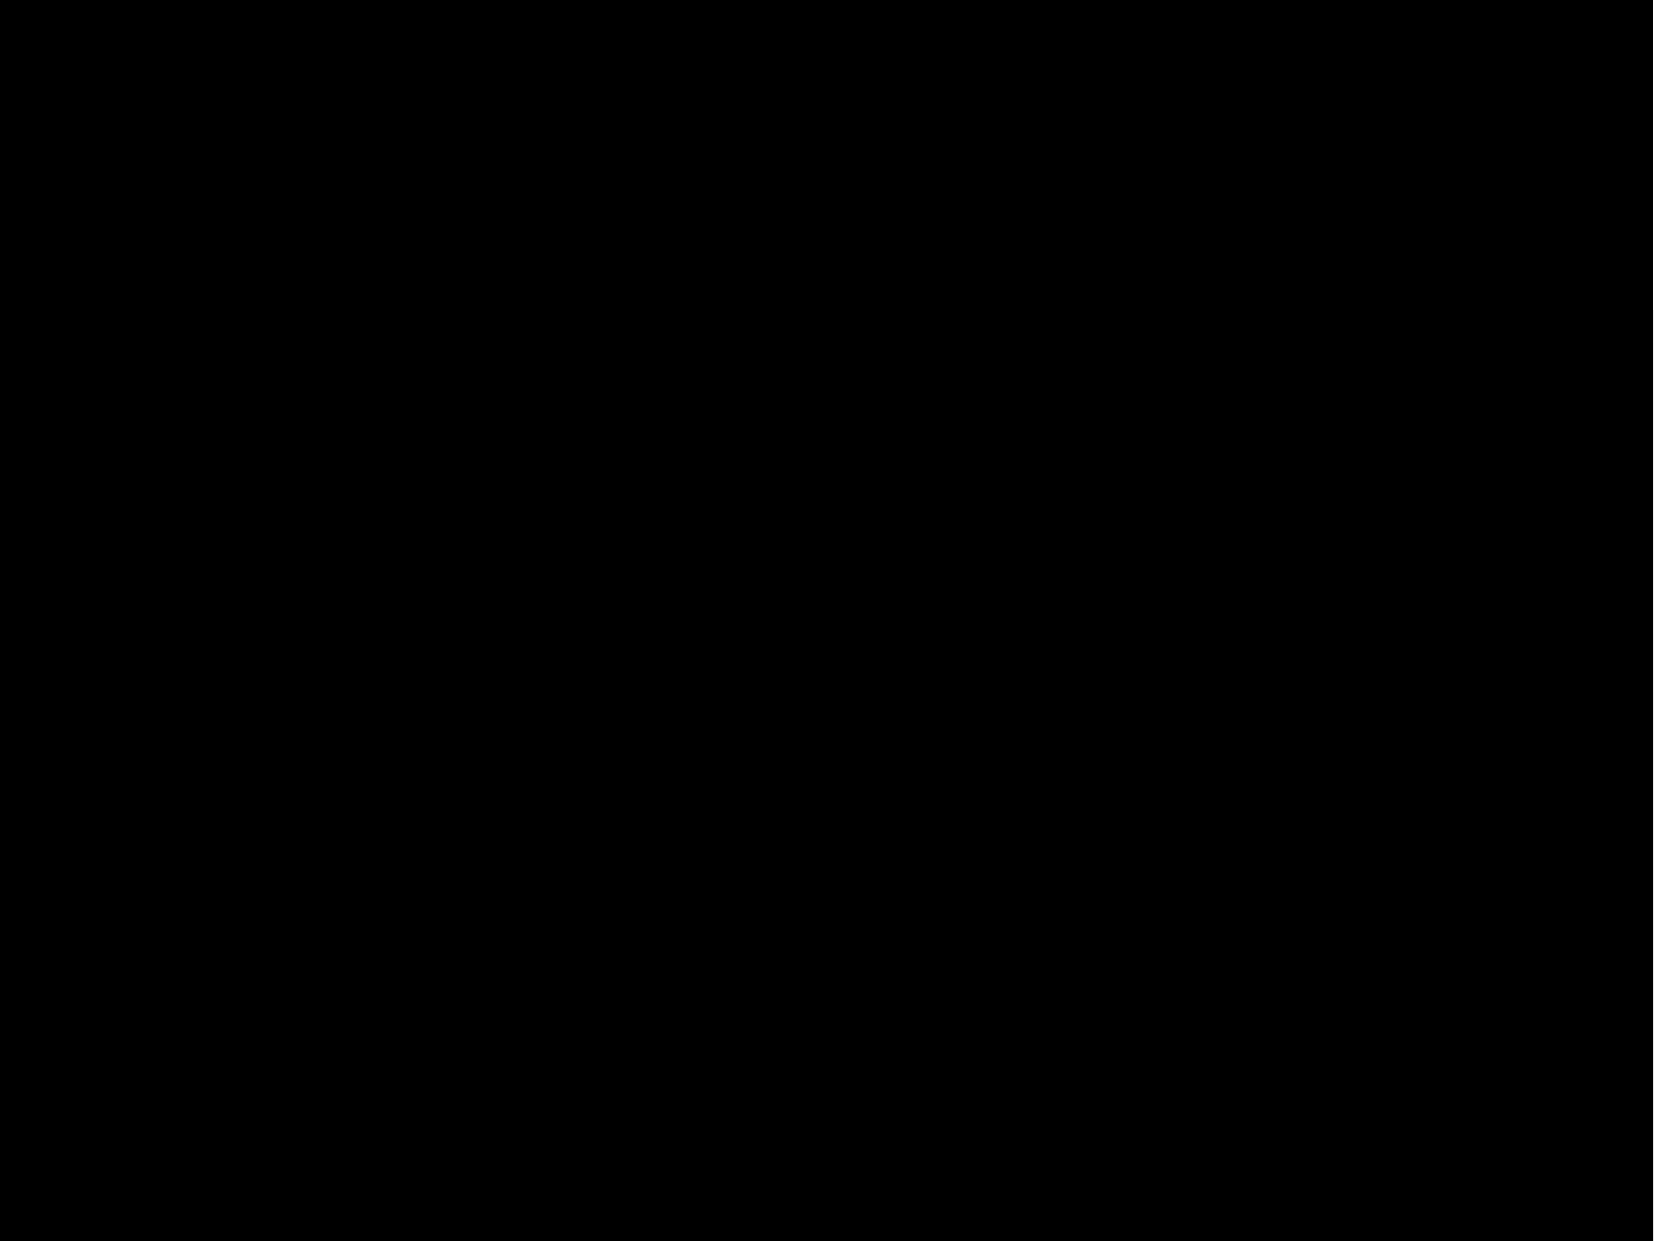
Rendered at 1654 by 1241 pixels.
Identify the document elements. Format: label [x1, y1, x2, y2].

text_box [0, 0, 1653, 1241]
